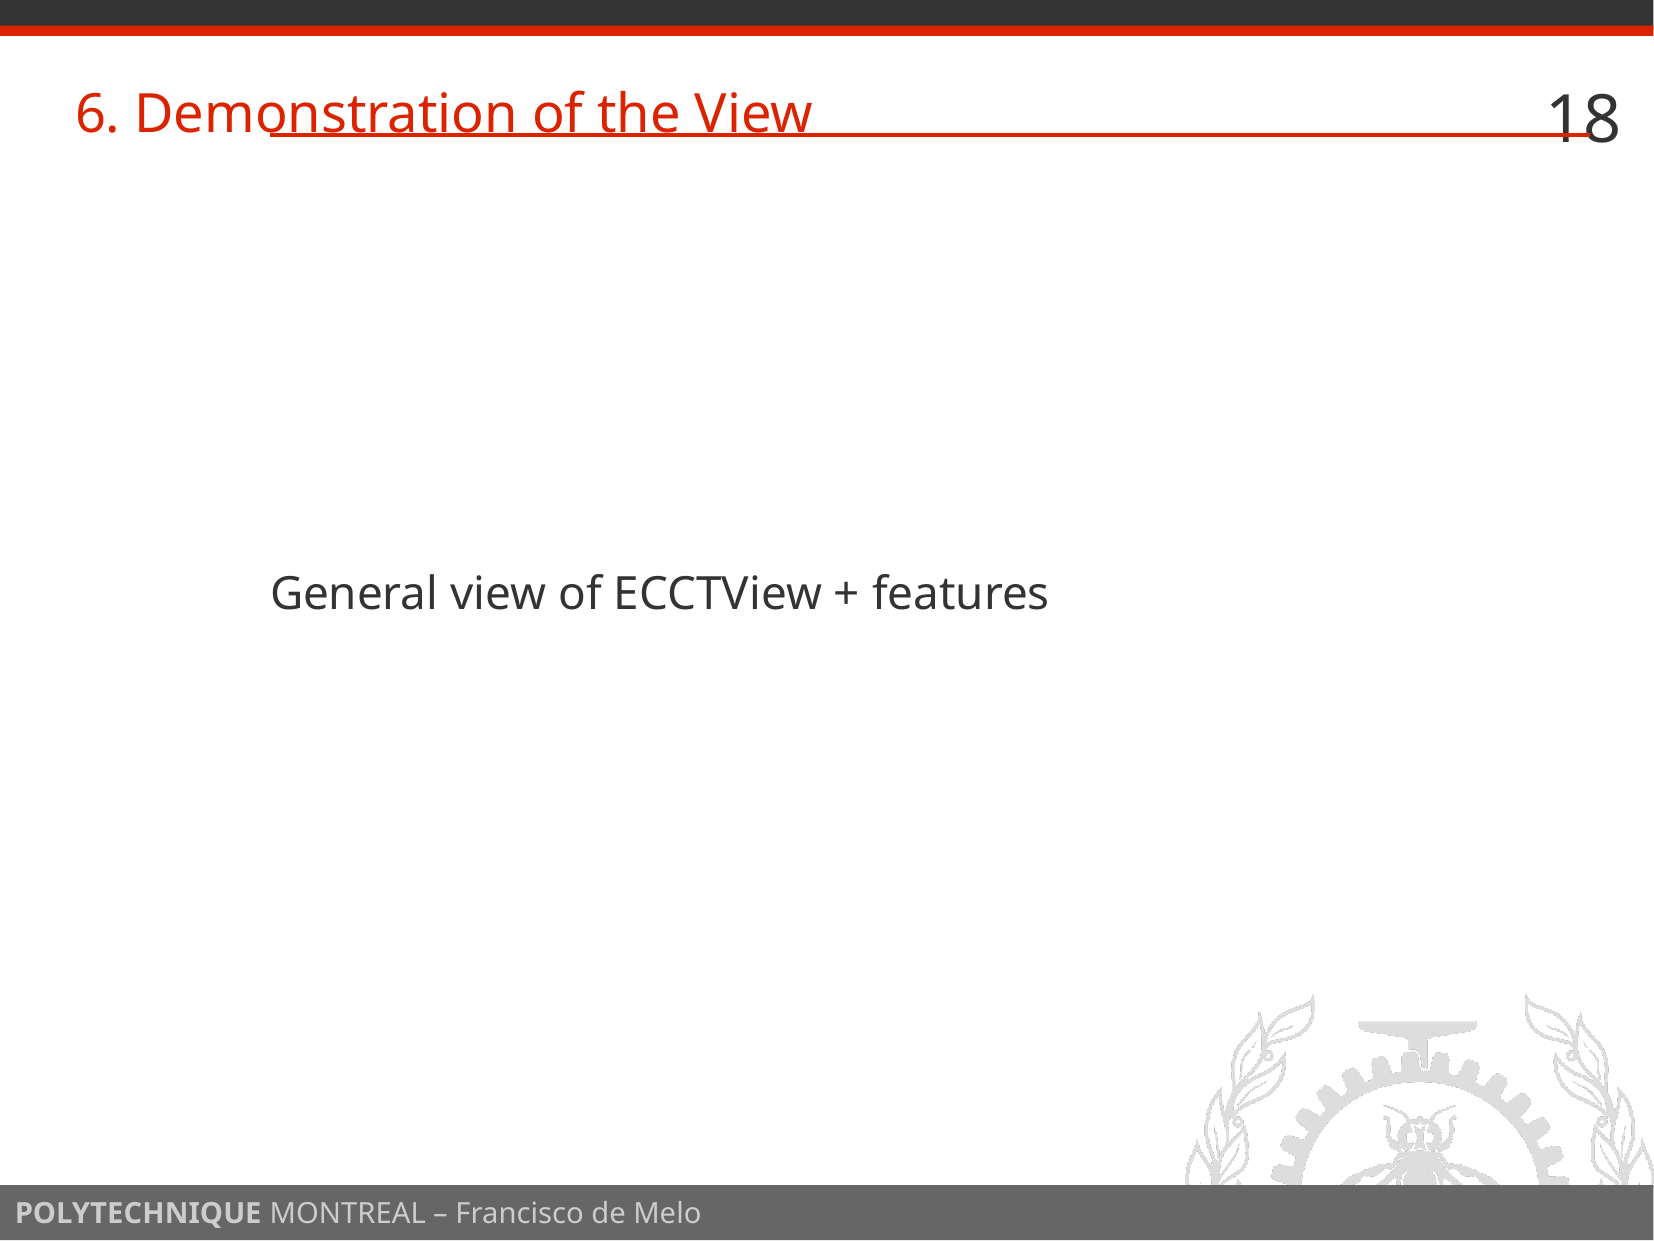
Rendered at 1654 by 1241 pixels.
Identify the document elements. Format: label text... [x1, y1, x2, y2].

picture [1185, 968, 1654, 1185]
text_box 6. Demonstration of the View [75, 35, 1471, 261]
text_box [0, 0, 1654, 36]
text_box 18 [1545, 22, 1654, 166]
text_box General view of ECCTView + features [45, 262, 1441, 889]
text_box POLYTECHNIQUE MONTREAL – Francisco de Melo [0, 1185, 1654, 1241]
